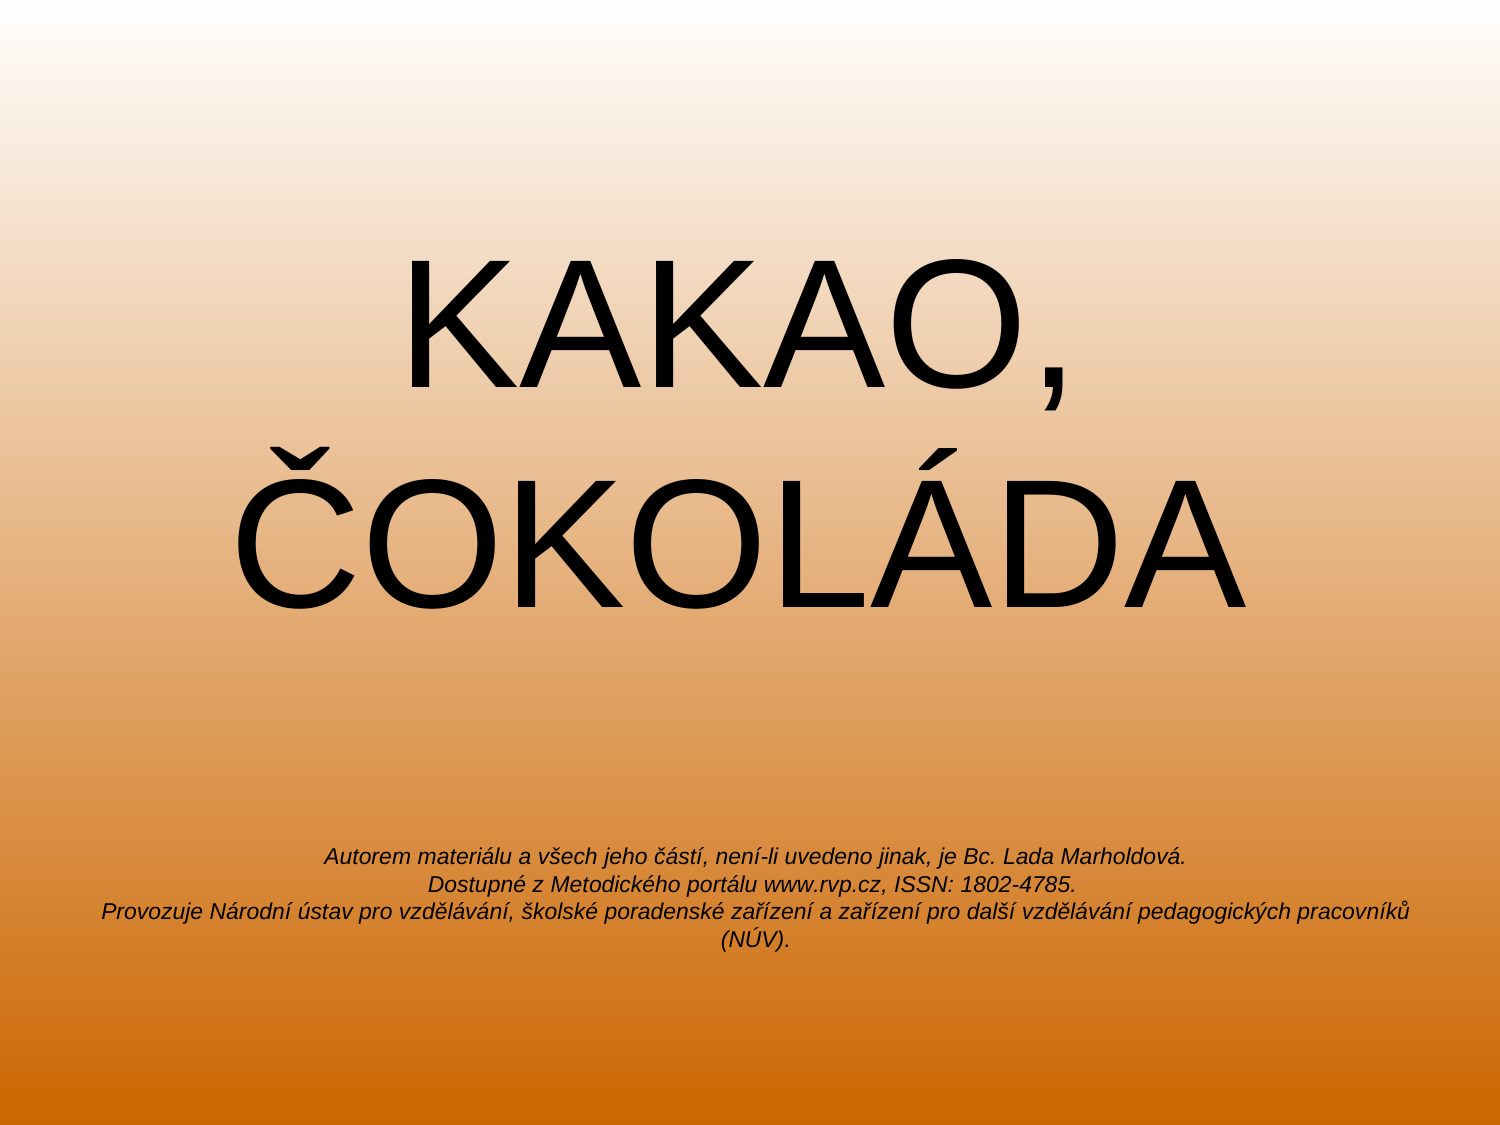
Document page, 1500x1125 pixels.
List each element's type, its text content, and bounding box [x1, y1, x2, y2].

text_box Autorem materiálu a všech jeho částí, není-li uvedeno jinak, je Bc. Lada Marholdová. Dostupné z Metodického portálu www.rvp.cz, ISSN: 1802-4785. Provozuje Národní ústav pro vzdělávání, školské poradenské zařízení a zařízení pro další vzdělávání pedagogických pracovníků (NÚV). [53, 834, 1459, 1002]
text_box KAKAO, ČOKOLÁDA [194, 196, 1283, 681]
